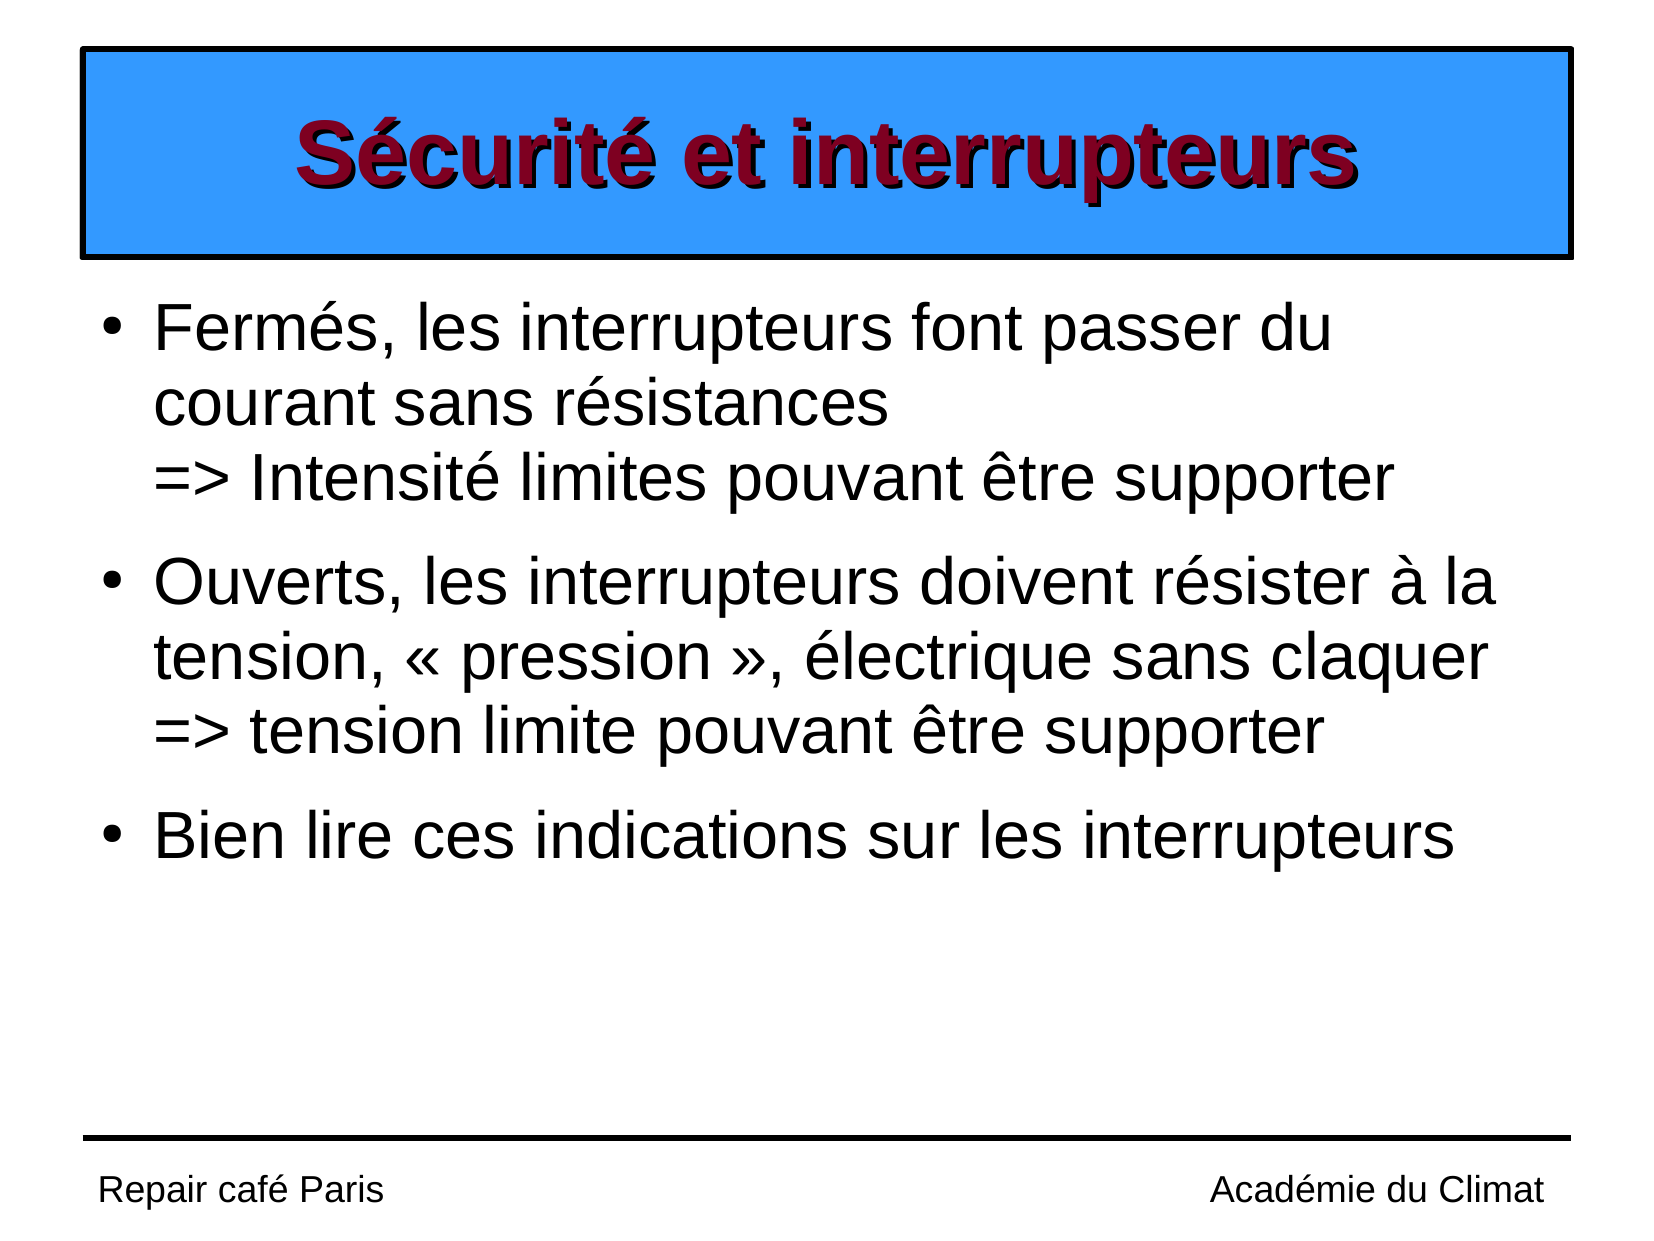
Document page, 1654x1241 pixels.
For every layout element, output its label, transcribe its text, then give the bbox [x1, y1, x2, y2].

list Fermés, les interrupteurs font passer du courant sans résistances => Intensité limites pouvant être supporter Ouverts, les interrupteurs doivent résister à la tension, « pression », électrique sans claquer => tension limite pouvant être supporter Bien lire ces indications sur les interrupteurs [82, 290, 1571, 1010]
text_box Repair café Paris Académie du Climat [82, 1161, 1571, 1219]
title Sécurité et interrupteurs [82, 49, 1571, 257]
